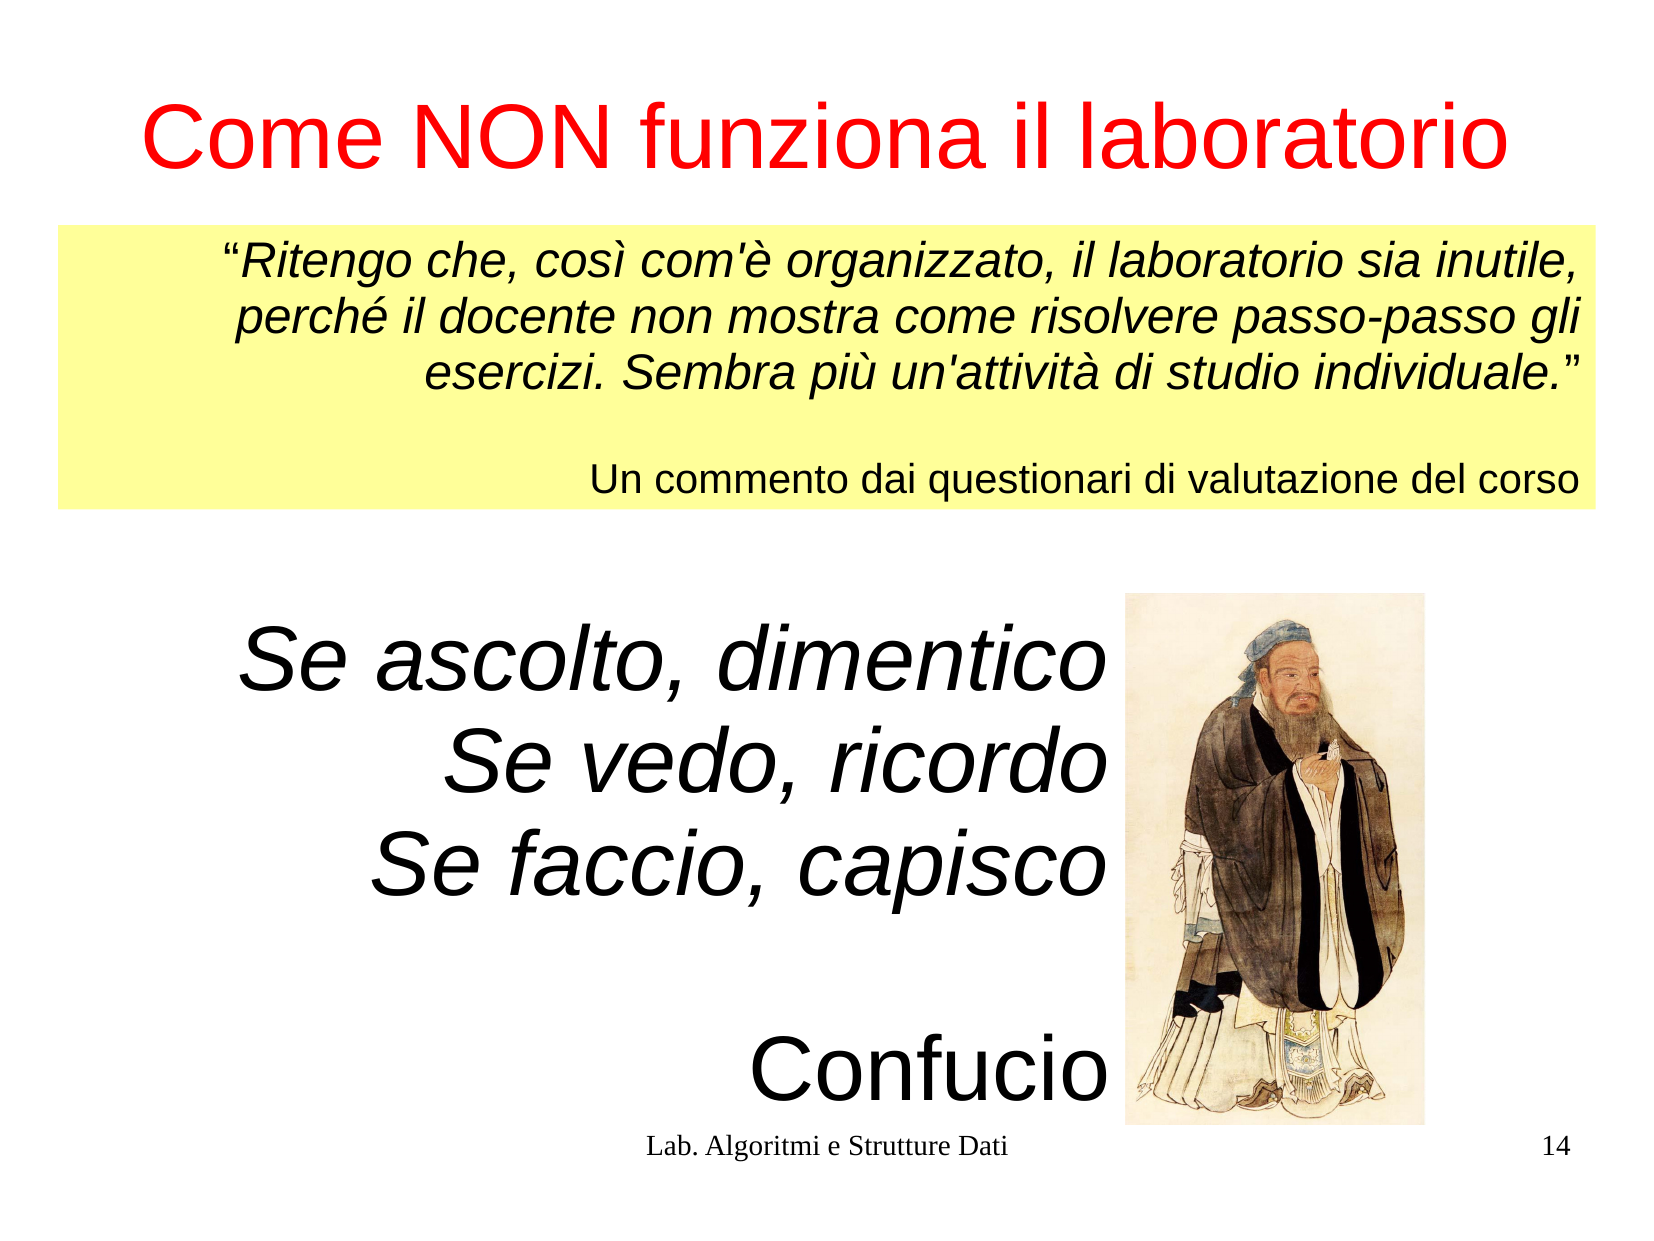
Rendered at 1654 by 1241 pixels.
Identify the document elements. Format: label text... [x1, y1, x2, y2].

picture [1125, 593, 1426, 1126]
title Come NON funziona il laboratorio [82, 49, 1571, 225]
text_box Se ascolto, dimentico Se vedo, ricordo Se faccio, capisco Confucio [150, 600, 1126, 1128]
text_box “Ritengo che, così com'è organizzato, il laboratorio sia inutile, perché il docente non mostra come risolvere passo-passo gli esercizi. Sembra più un'attività di studio individuale.” Un commento dai questionari di valutazione del corso [58, 225, 1596, 510]
